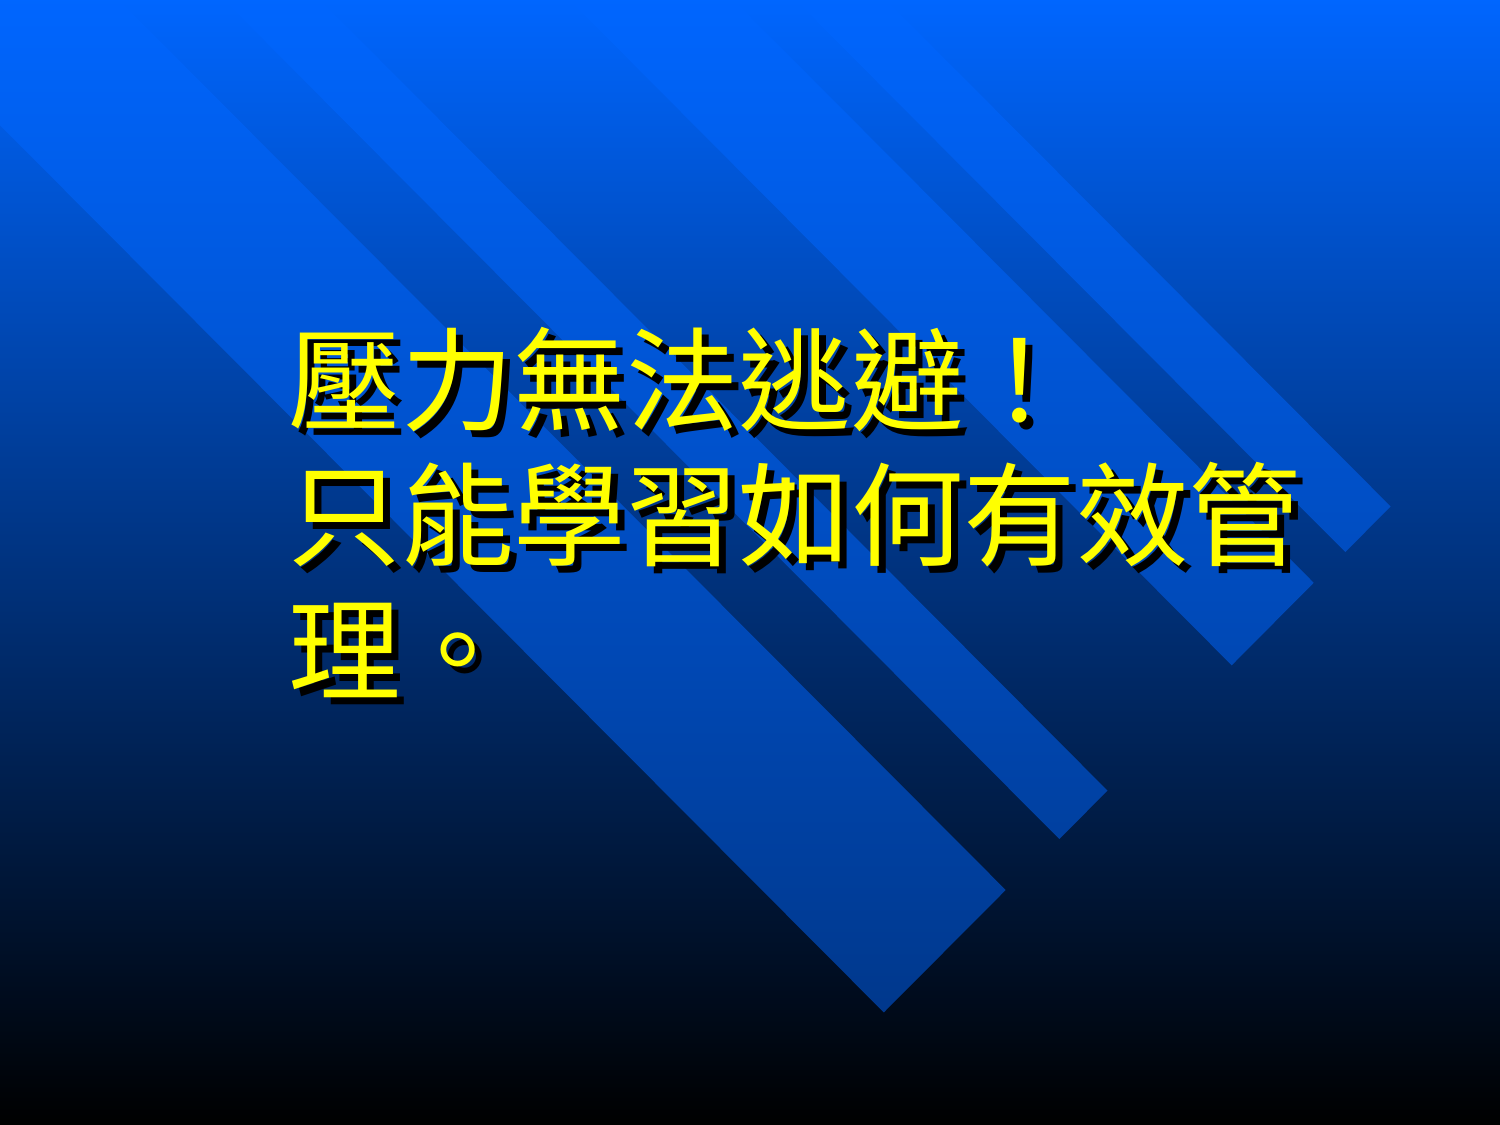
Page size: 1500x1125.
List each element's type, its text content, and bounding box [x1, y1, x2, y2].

text_box 壓力無法逃避！ 只能學習如何有效管理。 [123, 302, 1412, 723]
